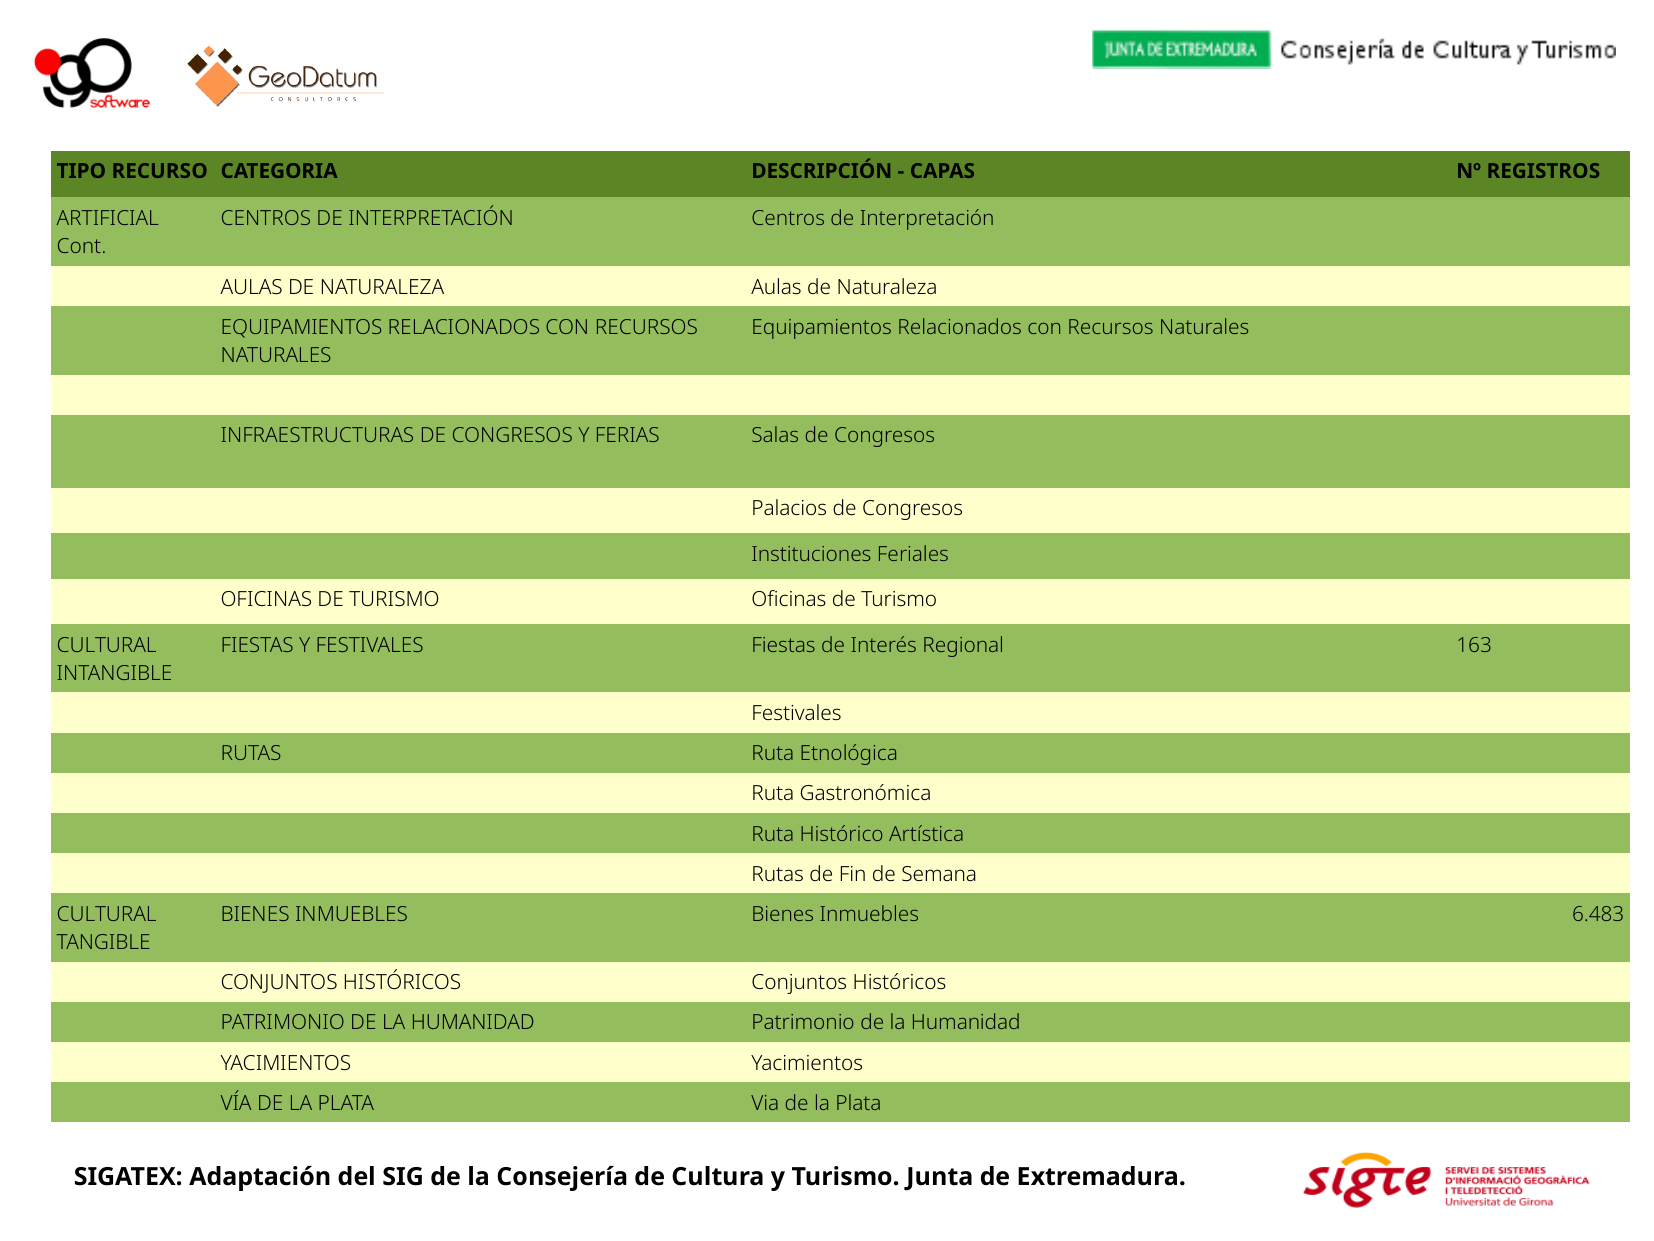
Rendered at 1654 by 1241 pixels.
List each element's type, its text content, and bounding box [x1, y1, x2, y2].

table_cell Oficinas de Turismo [746, 579, 1451, 624]
table_cell EQUIPAMIENTOS RELACIONADOS CON RECURSOS NATURALES [215, 306, 746, 375]
picture [1299, 1151, 1592, 1211]
table_cell [51, 1002, 215, 1042]
table_cell Fiestas de Interés Regional [746, 624, 1451, 692]
table_cell [1451, 488, 1630, 533]
table_cell Instituciones Feriales [746, 533, 1451, 579]
table_cell [51, 306, 215, 375]
table_cell [1451, 197, 1630, 266]
picture [1092, 29, 1616, 70]
table_cell Ruta Histórico Artística [746, 813, 1451, 853]
table_cell RUTAS [215, 733, 746, 773]
table_cell Aulas de Naturaleza [746, 266, 1451, 306]
table_cell [1451, 375, 1630, 415]
table_cell [215, 692, 746, 733]
table_cell [51, 1042, 215, 1082]
table_cell FIESTAS Y FESTIVALES [215, 624, 746, 692]
table_cell [1451, 306, 1630, 375]
picture [29, 30, 155, 119]
table_header CATEGORIA [215, 151, 746, 197]
picture [177, 18, 394, 137]
table_cell [51, 813, 215, 853]
table_cell 6.483 [1451, 893, 1630, 962]
table_cell Ruta Etnológica [746, 733, 1451, 773]
table_cell [1451, 813, 1630, 853]
table_cell [51, 488, 215, 533]
table_cell [1451, 579, 1630, 624]
table_cell [1451, 1042, 1630, 1082]
table_header DESCRIPCIÓN - CAPAS [746, 151, 1451, 197]
table_cell [1451, 733, 1630, 773]
table_cell PATRIMONIO DE LA HUMANIDAD [215, 1002, 746, 1042]
table_cell AULAS DE NATURALEZA [215, 266, 746, 306]
table_cell OFICINAS DE TURISMO [215, 579, 746, 624]
table_cell [51, 733, 215, 773]
table_cell ARTIFICIAL Cont. [51, 197, 215, 266]
table_cell [51, 773, 215, 813]
table_cell [215, 533, 746, 579]
table_header Nº REGISTROS [1451, 151, 1630, 197]
table_cell [51, 1082, 215, 1122]
table_cell [215, 375, 746, 415]
table_cell [51, 375, 215, 415]
table_cell [1451, 962, 1630, 1002]
table_cell [215, 488, 746, 533]
table_header TIPO RECURSO [51, 151, 215, 197]
table_cell Centros de Interpretación [746, 197, 1451, 266]
table_cell [51, 415, 215, 488]
table_cell Via de la Plata [746, 1082, 1451, 1122]
table_cell [51, 266, 215, 306]
table_cell [51, 962, 215, 1002]
table_cell INFRAESTRUCTURAS DE CONGRESOS Y FERIAS [215, 415, 746, 488]
text_box SIGATEX: Adaptación del SIG de la Consejería de Cultura y Turismo. Junta de Extremadura. [59, 1151, 1299, 1200]
table_cell Yacimientos [746, 1042, 1451, 1082]
table_cell [1451, 1002, 1630, 1042]
table_cell BIENES INMUEBLES [215, 893, 746, 962]
table_cell VÍA DE LA PLATA [215, 1082, 746, 1122]
table_cell [51, 853, 215, 893]
table_cell CENTROS DE INTERPRETACIÓN [215, 197, 746, 266]
table_cell [746, 375, 1451, 415]
table_cell CULTURAL TANGIBLE [51, 893, 215, 962]
table_cell 163 [1451, 624, 1630, 692]
table_cell [51, 579, 215, 624]
table_cell Salas de Congresos [746, 415, 1451, 488]
table_cell Ruta Gastronómica [746, 773, 1451, 813]
table_cell [1451, 415, 1630, 488]
table_cell Conjuntos Históricos [746, 962, 1451, 1002]
table_cell [1451, 853, 1630, 893]
table_cell YACIMIENTOS [215, 1042, 746, 1082]
table_cell [1451, 773, 1630, 813]
table_cell [215, 773, 746, 813]
table_cell [51, 533, 215, 579]
table_cell [1451, 1082, 1630, 1122]
table_cell Equipamientos Relacionados con Recursos Naturales [746, 306, 1451, 375]
table_cell Rutas de Fin de Semana [746, 853, 1451, 893]
table_cell Bienes Inmuebles [746, 893, 1451, 962]
table_cell CONJUNTOS HISTÓRICOS [215, 962, 746, 1002]
table_cell [215, 853, 746, 893]
table_cell Festivales [746, 692, 1451, 733]
table_cell [1451, 266, 1630, 306]
table_cell Palacios de Congresos [746, 488, 1451, 533]
table_cell [51, 692, 215, 733]
table_cell [1451, 533, 1630, 579]
table_cell Patrimonio de la Humanidad [746, 1002, 1451, 1042]
table_cell CULTURAL INTANGIBLE [51, 624, 215, 692]
table_cell [215, 813, 746, 853]
table_cell [1451, 692, 1630, 733]
